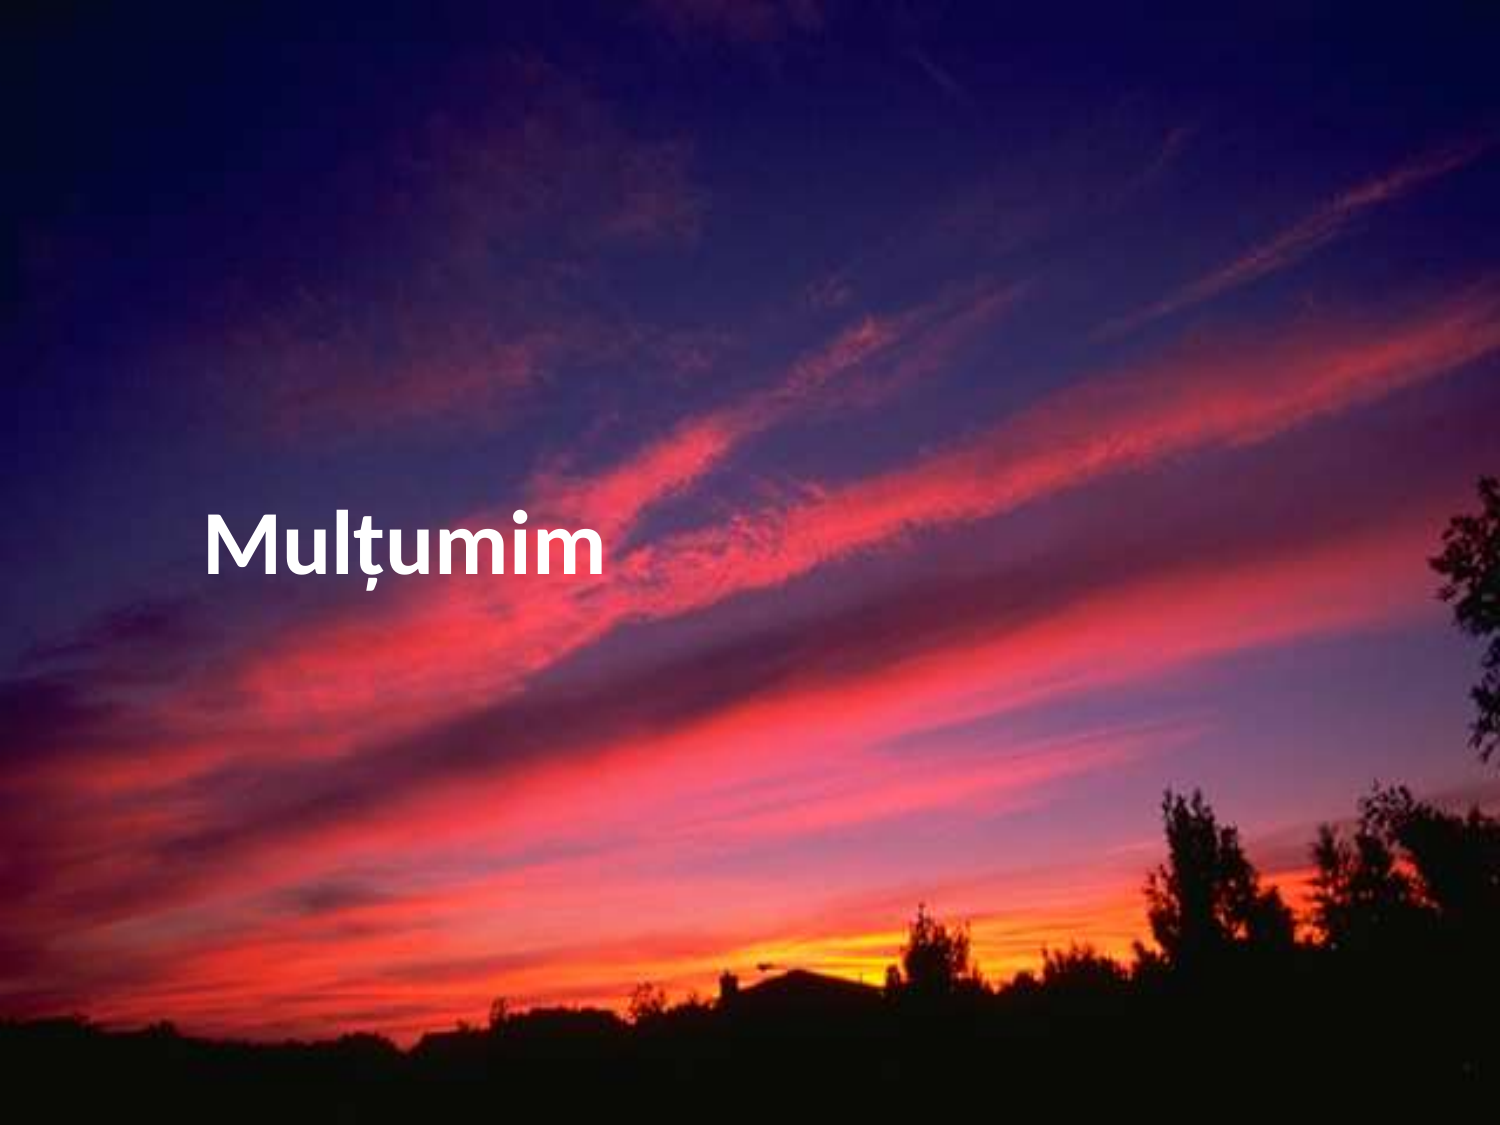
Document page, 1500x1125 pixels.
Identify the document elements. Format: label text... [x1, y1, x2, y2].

text_box Mulţumim [187, 475, 623, 601]
picture [0, 0, 1500, 1125]
